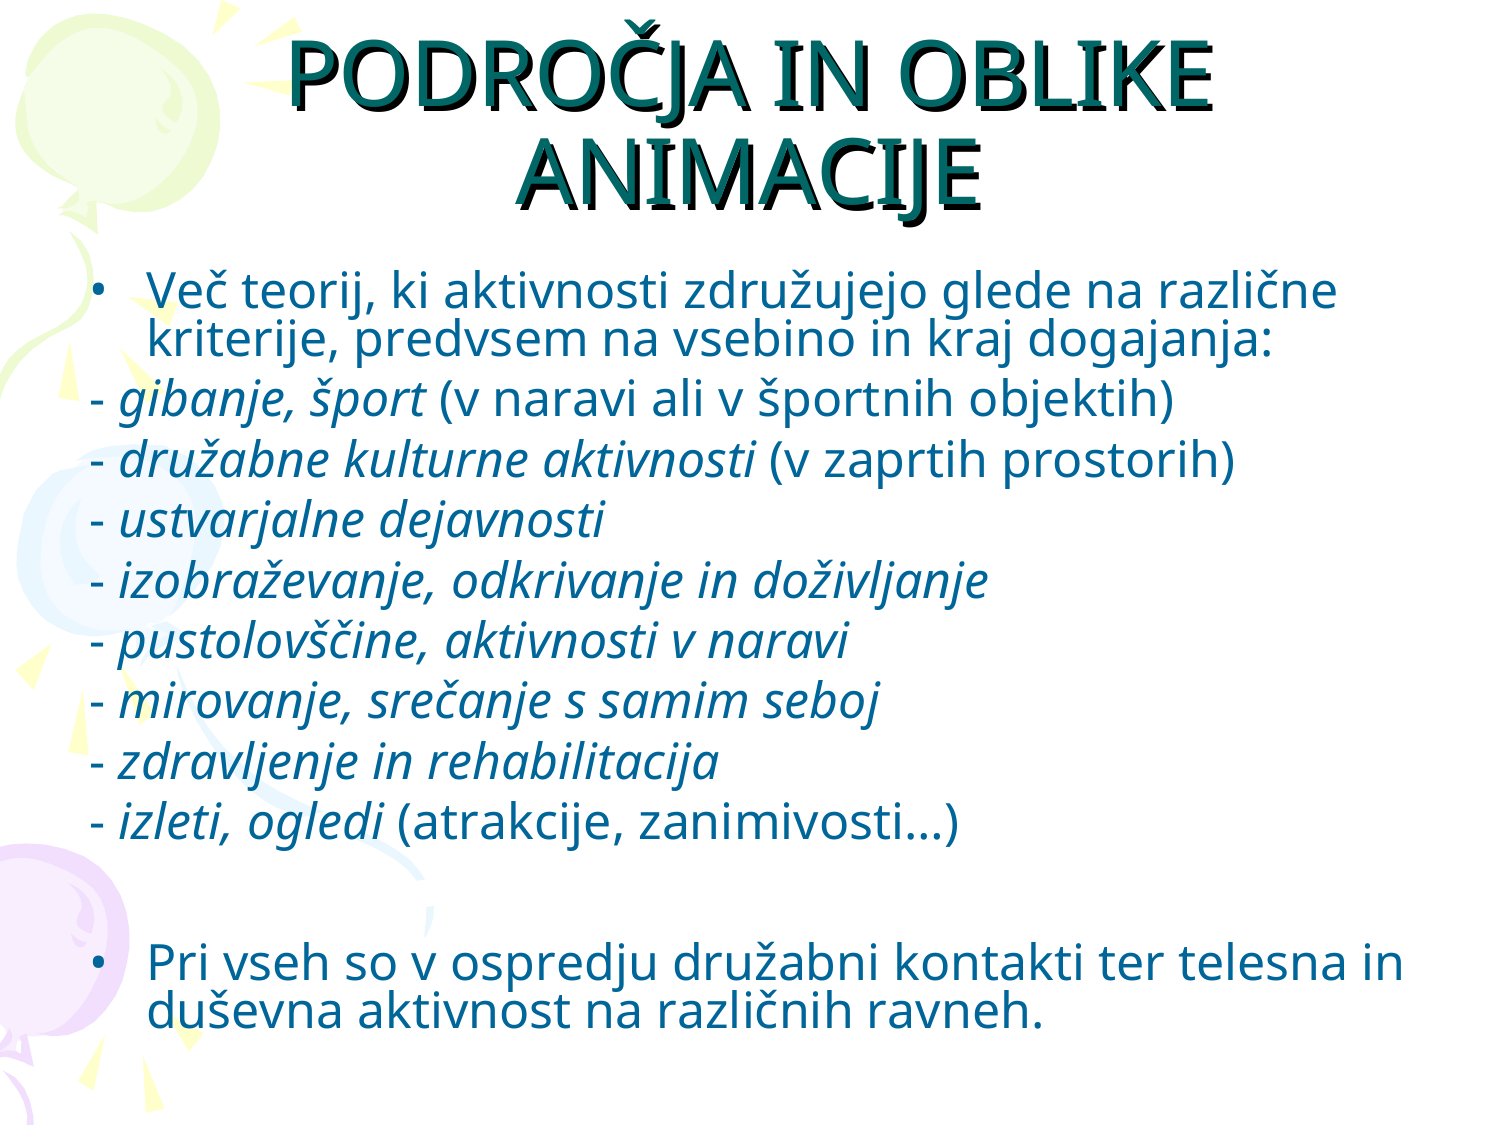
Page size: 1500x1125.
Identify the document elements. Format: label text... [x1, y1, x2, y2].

list Več teorij, ki aktivnosti združujejo glede na različne kriterije, predvsem na vsebino in kraj dogajanja: - gibanje, šport (v naravi ali v športnih objektih) - družabne kulturne aktivnosti (v zaprtih prostorih) - ustvarjalne dejavnosti - izobraževanje, odkrivanje in doživljanje - pustolovščine, aktivnosti v naravi - mirovanje, srečanje s samim seboj - zdravljenje in rehabilitacija - izleti, ogledi (atrakcije, zanimivosti…) Pri vseh so v ospredju družabni kontakti ter telesna in duševna aktivnost na različnih ravneh. [75, 262, 1426, 1041]
title PODROČJA IN OBLIKE ANIMACIJE [72, 16, 1426, 233]
